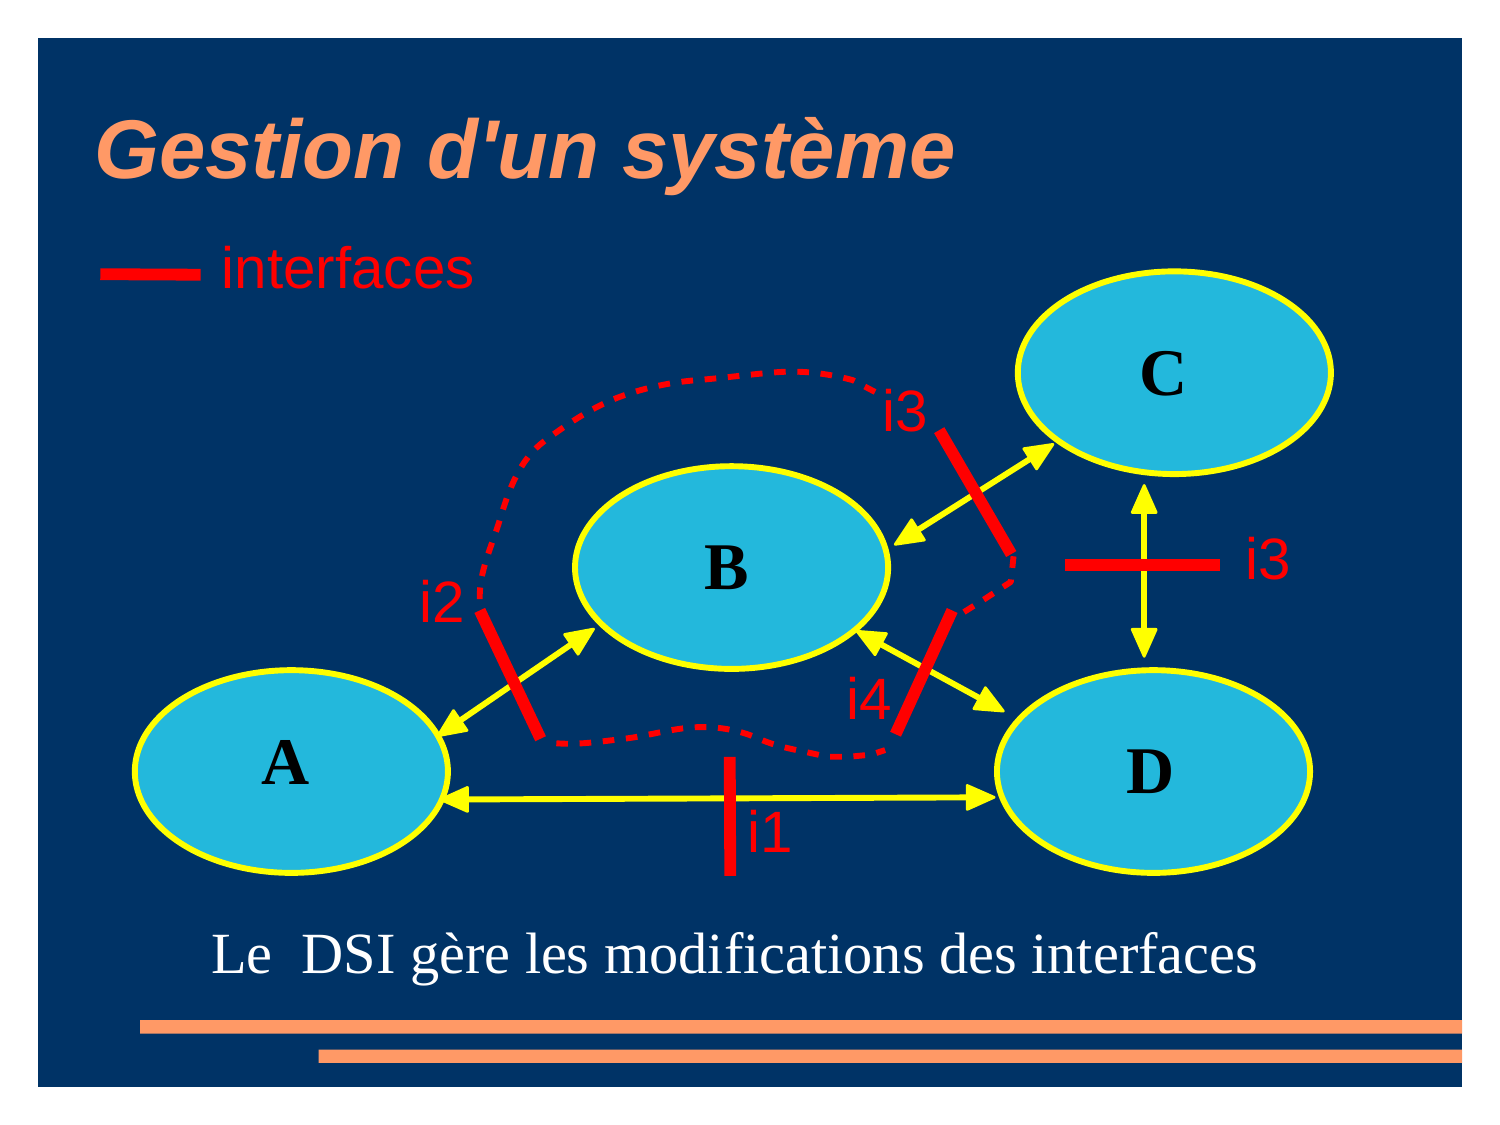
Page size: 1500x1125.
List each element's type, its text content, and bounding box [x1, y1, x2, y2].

text_box [996, 670, 1311, 873]
text_box i3 [818, 378, 928, 452]
text_box [134, 670, 448, 873]
text_box i2 [338, 569, 466, 643]
text_box C [1139, 335, 1250, 423]
text_box interfaces [221, 236, 528, 309]
text_box Le DSI gère les modifications des interfaces [65, 921, 1419, 992]
text_box A [261, 725, 372, 813]
text_box [575, 466, 889, 669]
text_box B [704, 530, 815, 618]
text_box [1017, 271, 1331, 475]
text_box i3 [1245, 527, 1372, 600]
text_box D [1126, 734, 1238, 822]
title Gestion d'un système [94, 46, 1463, 254]
text_box i4 [765, 666, 892, 740]
text_box i1 [747, 799, 874, 873]
